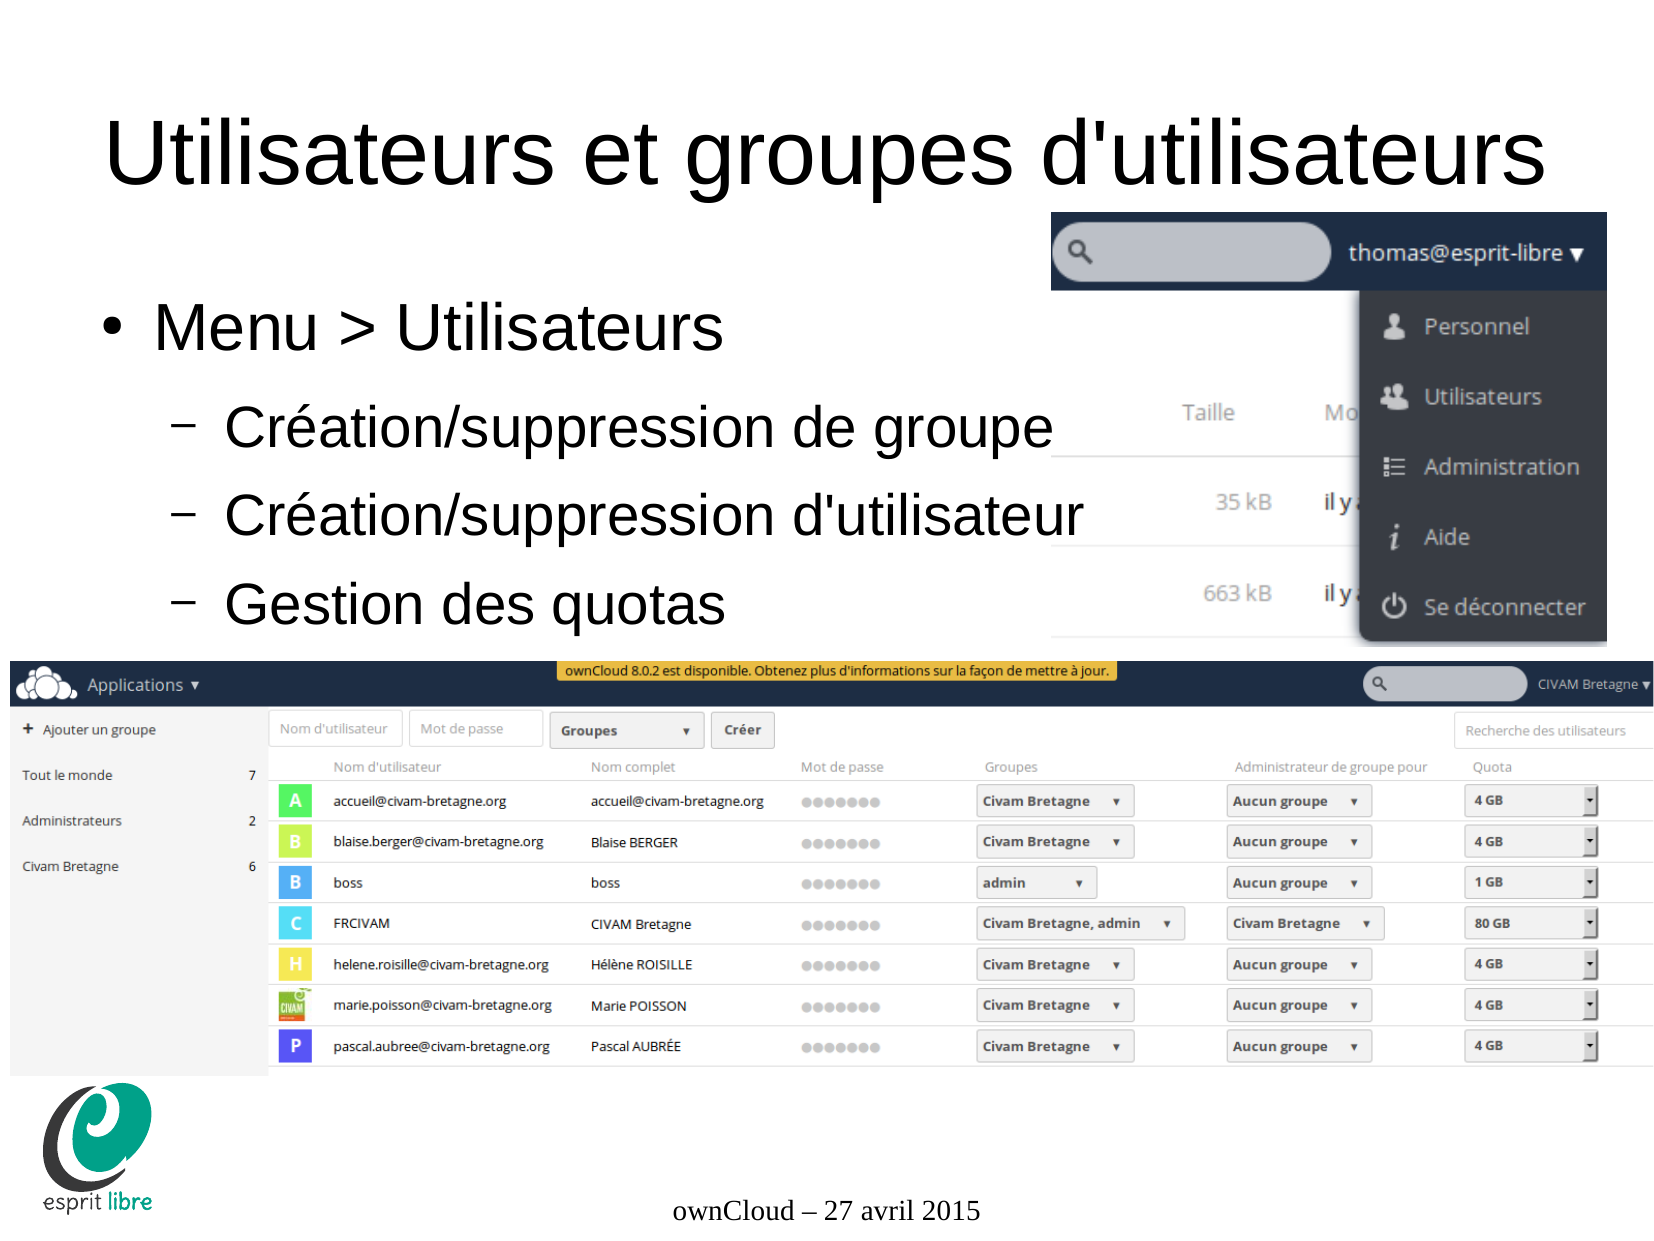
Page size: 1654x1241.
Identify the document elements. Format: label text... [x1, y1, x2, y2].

list Menu > Utilisateurs Création/suppression de groupe Création/suppression d'utilisateur Gestion des quotas [82, 290, 1571, 661]
picture [10, 661, 1654, 1076]
title Utilisateurs et groupes d'utilisateurs [82, 49, 1571, 257]
picture [1051, 212, 1607, 647]
